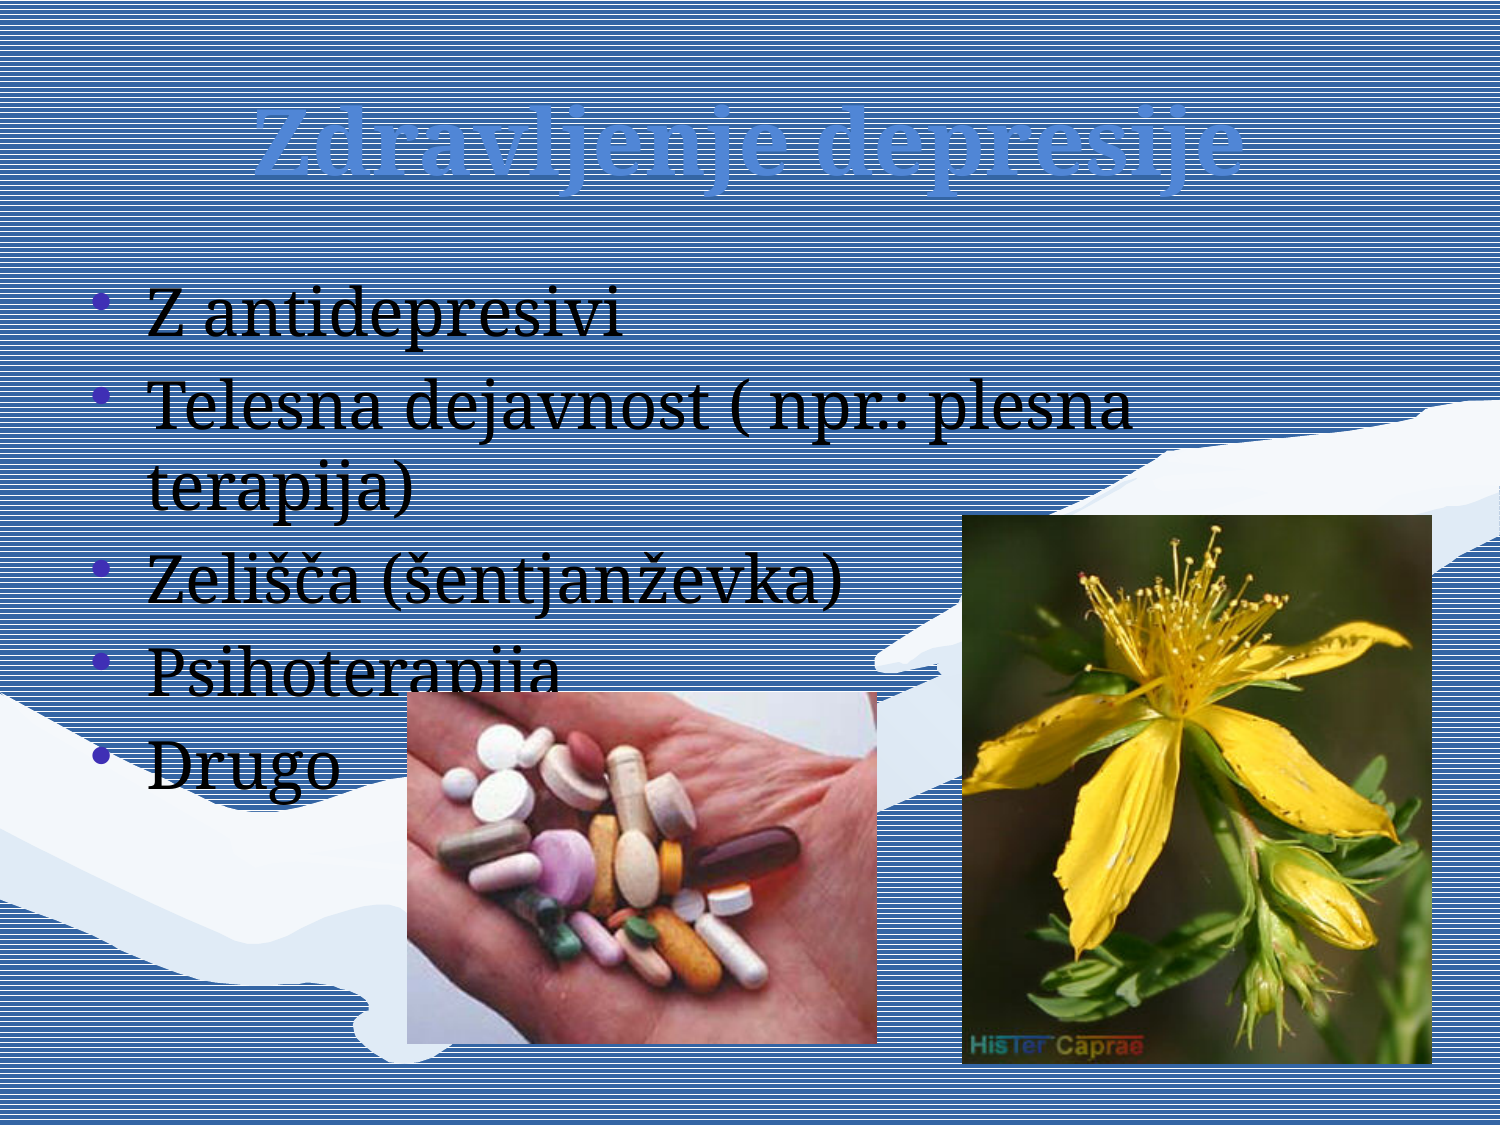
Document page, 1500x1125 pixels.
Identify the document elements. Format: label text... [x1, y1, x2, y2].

picture [962, 515, 1432, 1064]
list Z antidepresivi Telesna dejavnost ( npr.: plesna terapija) Zelišča (šentjanževka) Psihoterapija Drugo [75, 262, 1425, 752]
picture [407, 692, 877, 1044]
title Zdravljenje depresije [75, 45, 1425, 233]
